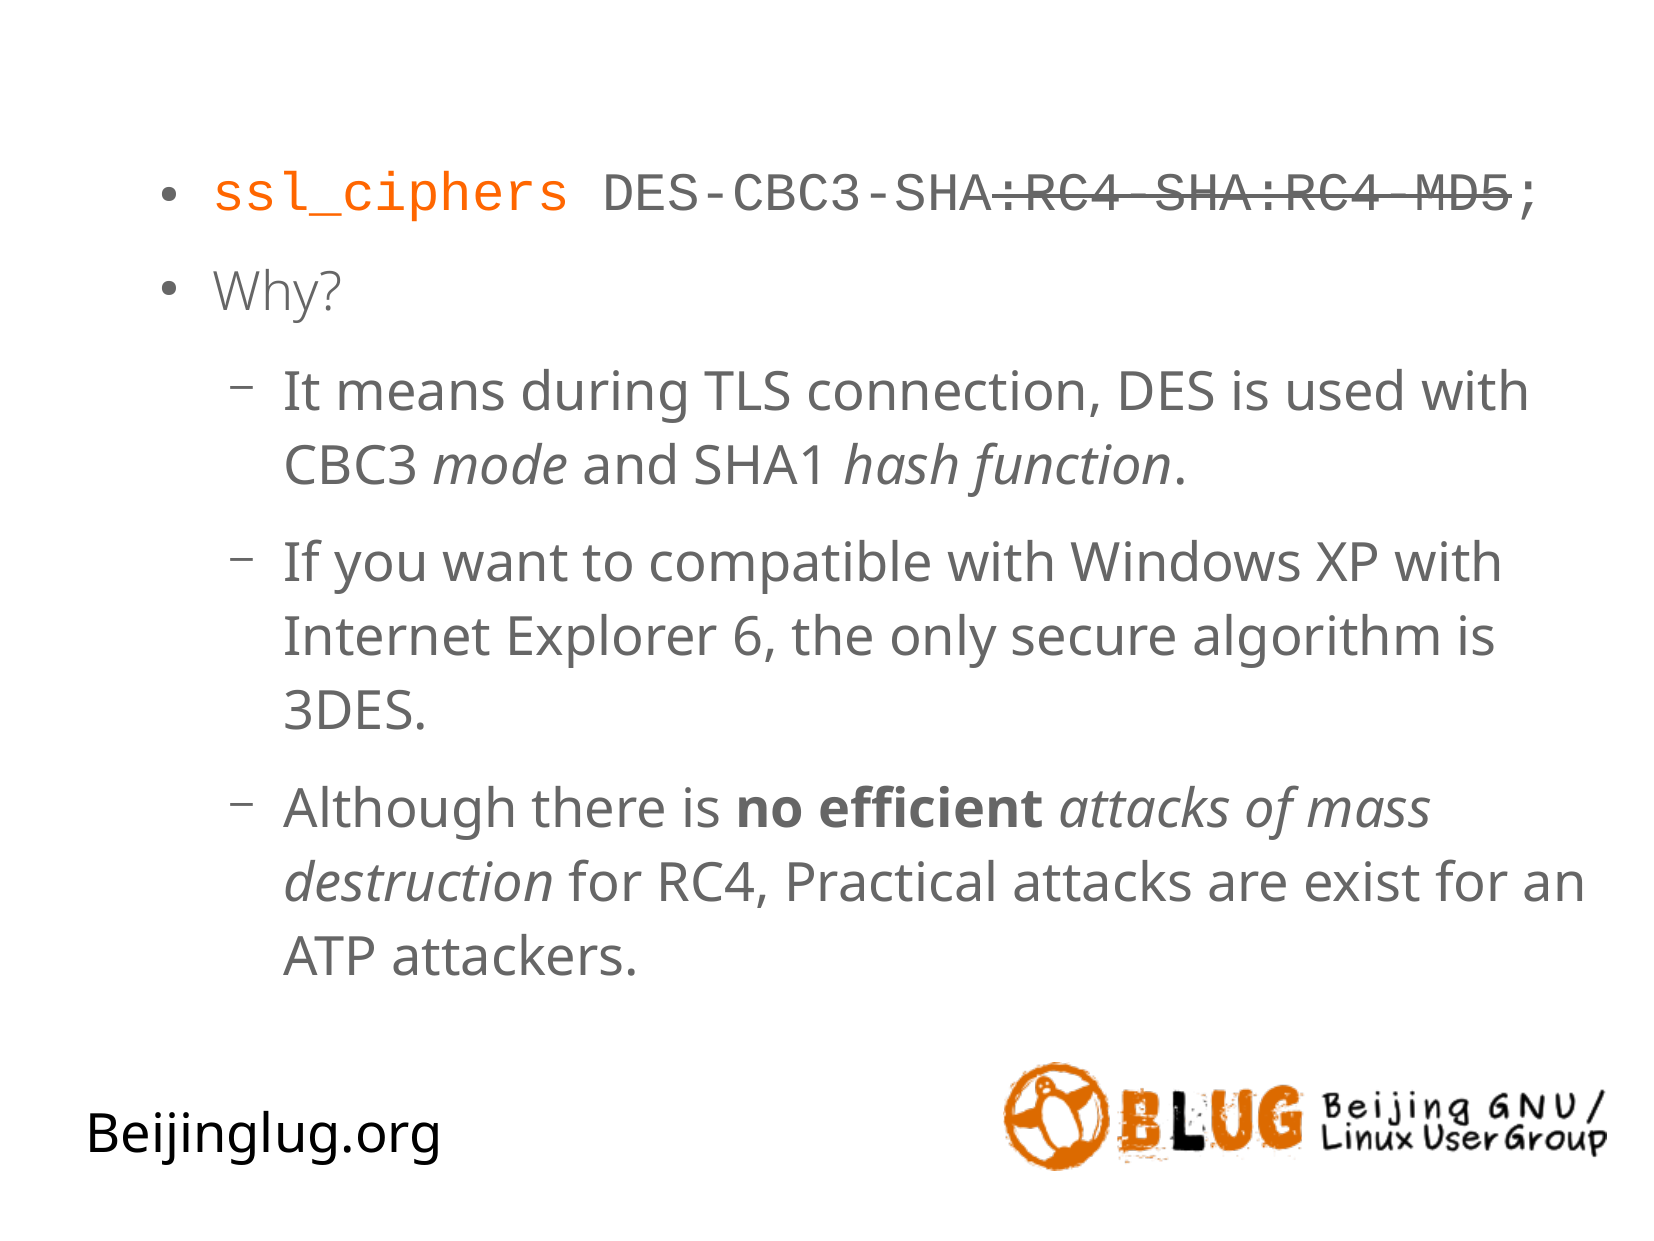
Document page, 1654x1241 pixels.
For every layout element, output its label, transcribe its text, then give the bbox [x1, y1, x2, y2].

list ssl_ciphers DES-CBC3-SHA:RC4-SHA:RC4-MD5; Why? It means during TLS connection, DES is used with CBC3 mode and SHA1 hash function. If you want to compatible with Windows XP with Internet Explorer 6, the only secure algorithm is 3DES. Although there is no efficient attacks of mass destruction for RC4, Practical attacks are exist for an ATP attackers. [141, 165, 1615, 1028]
picture [1003, 1062, 1607, 1171]
